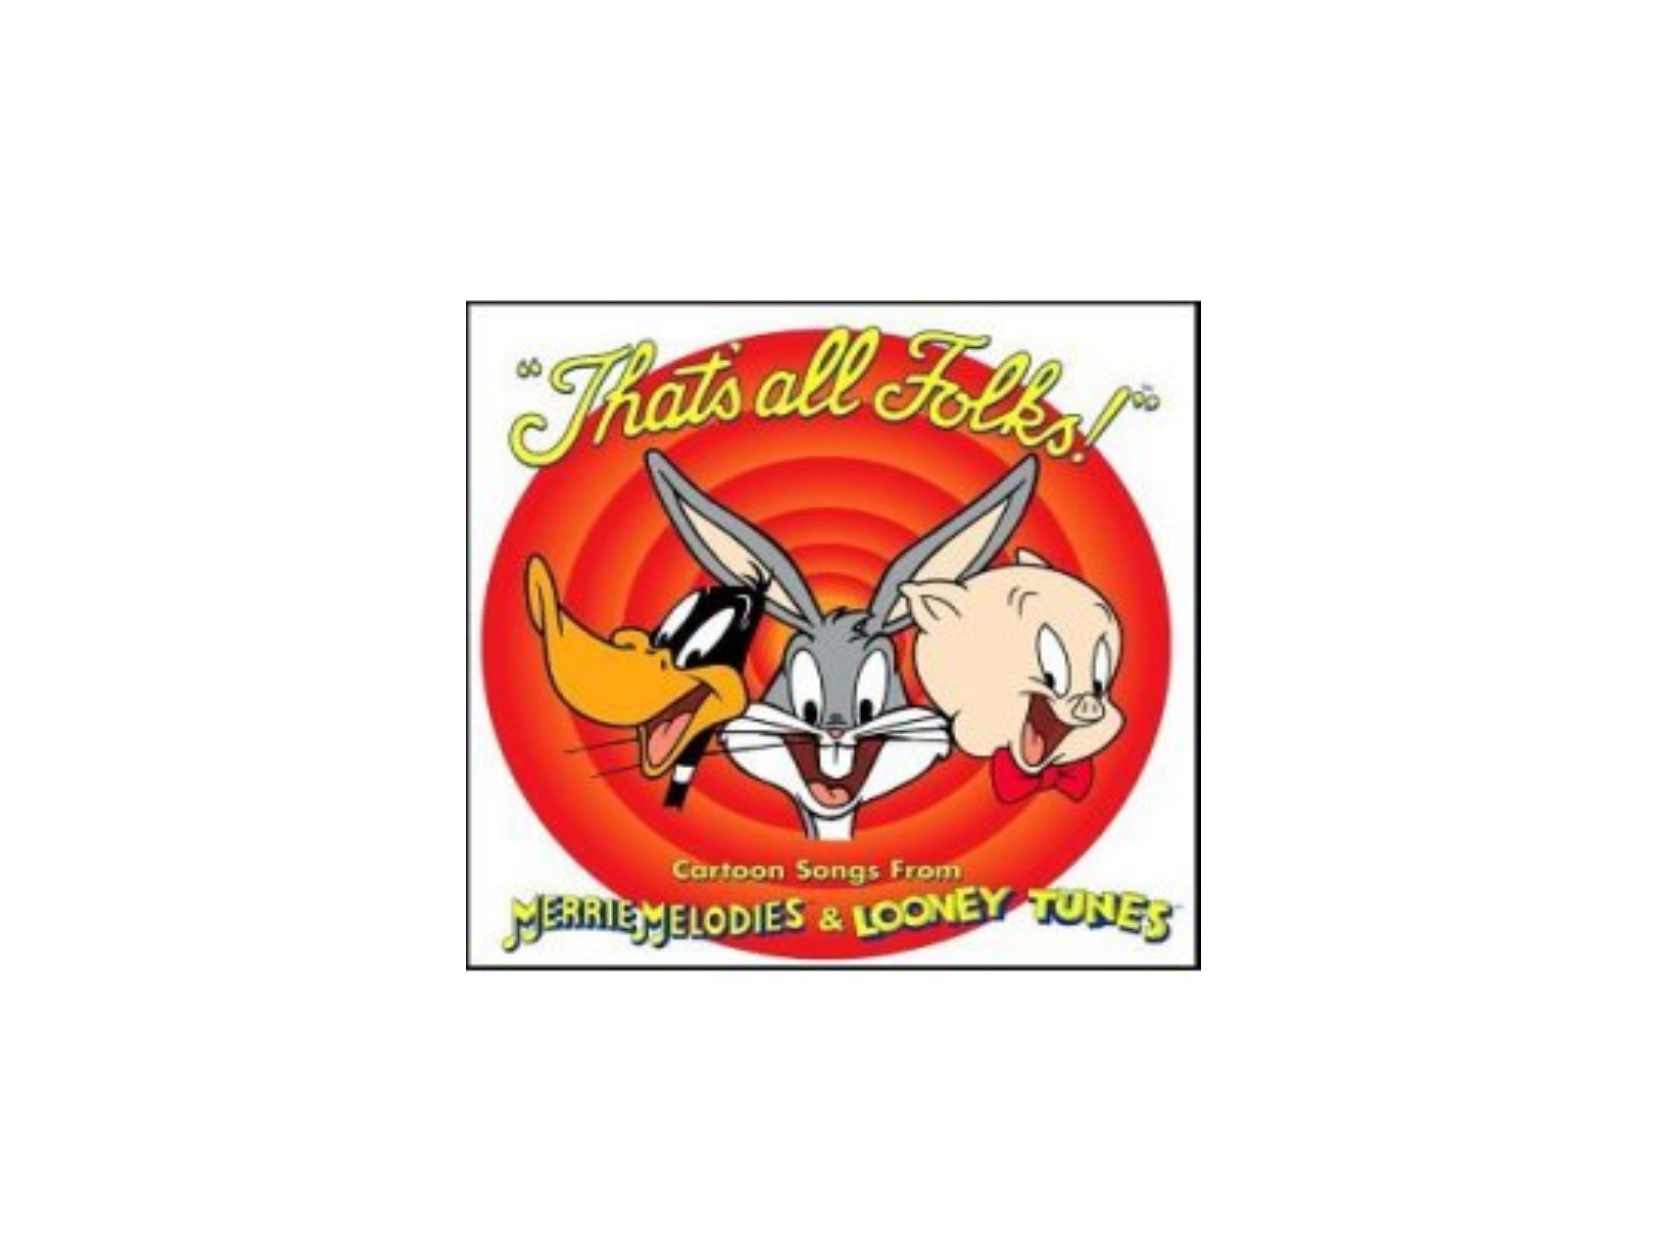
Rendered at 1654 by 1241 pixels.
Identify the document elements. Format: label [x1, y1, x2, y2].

picture [466, 299, 1201, 977]
chart [82, 290, 1571, 1109]
